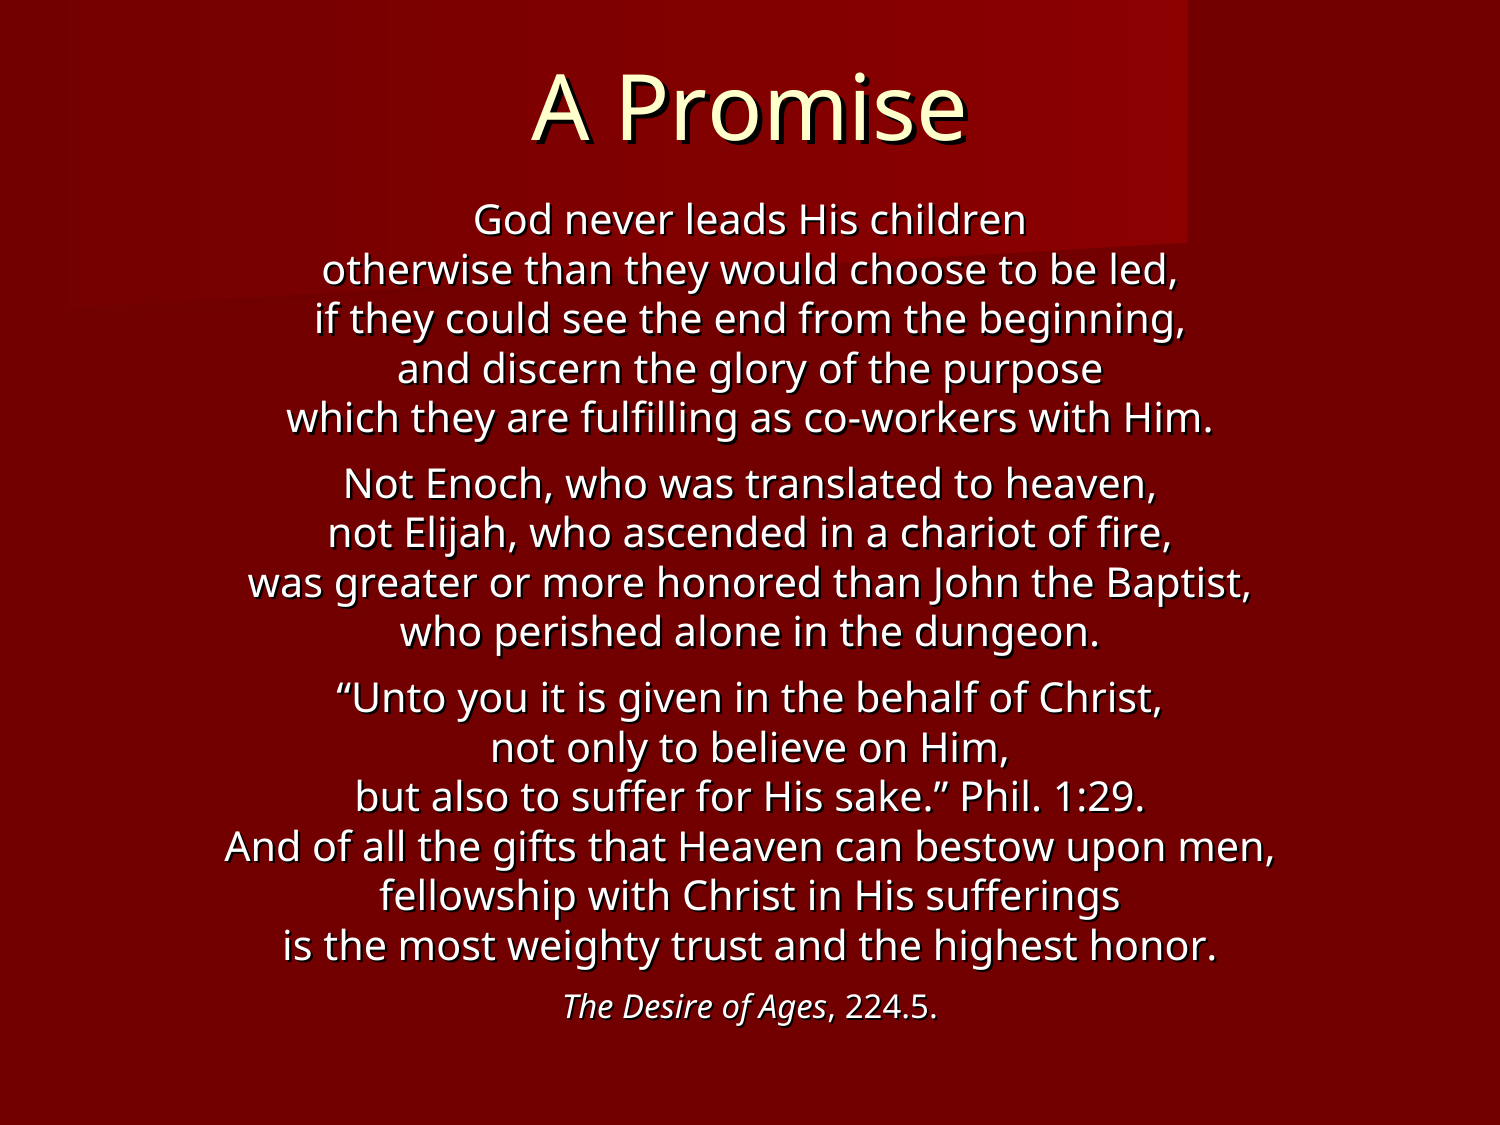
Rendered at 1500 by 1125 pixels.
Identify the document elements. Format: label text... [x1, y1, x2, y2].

list God never leads His children otherwise than they would choose to be led, if they could see the end from the beginning, and discern the glory of the purpose which they are fulfilling as co-workers with Him. Not Enoch, who was translated to heaven, not Elijah, who ascended in a chariot of fire, was greater or more honored than John the Baptist, who perished alone in the dungeon. “Unto you it is given in the behalf of Christ, not only to believe on Him, but also to suffer for His sake.” Phil. 1:29. And of all the gifts that Heaven can bestow upon men, fellowship with Christ in His sufferings is the most weighty trust and the highest honor. The Desire of Ages, 224.5. [75, 185, 1426, 1043]
title A Promise [75, 9, 1426, 185]
